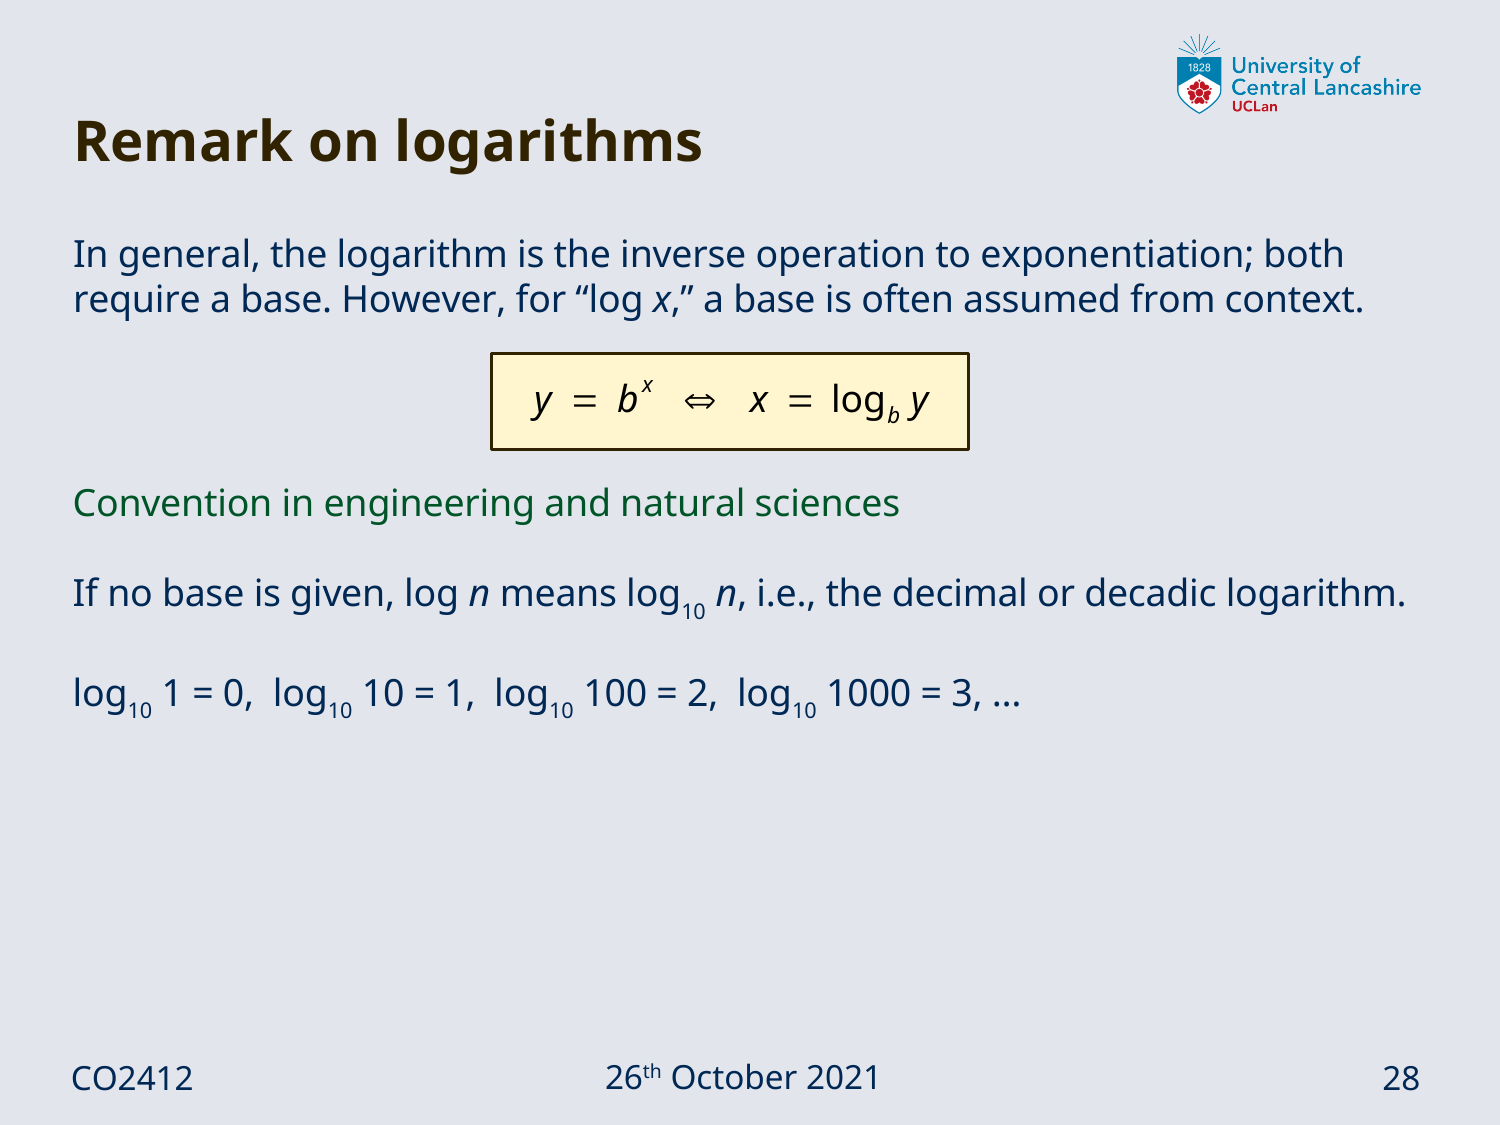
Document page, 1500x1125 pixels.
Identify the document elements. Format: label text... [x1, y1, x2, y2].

chart [523, 370, 937, 432]
text_box [491, 353, 969, 450]
picture [1177, 34, 1421, 93]
title Remark on logarithms [58, 93, 1475, 186]
text_box Convention in engineering and natural sciences If no base is given, log n means log10 n, i.e., the decimal or decadic logarithm. log10 1 = 0, log10 10 = 1, log10 100 = 2, log10 1000 = 3, … [57, 472, 1434, 1013]
text_box In general, the logarithm is the inverse operation to exponentiation; both require a base. However, for “log x,” a base is often assumed from context. [58, 222, 1425, 328]
